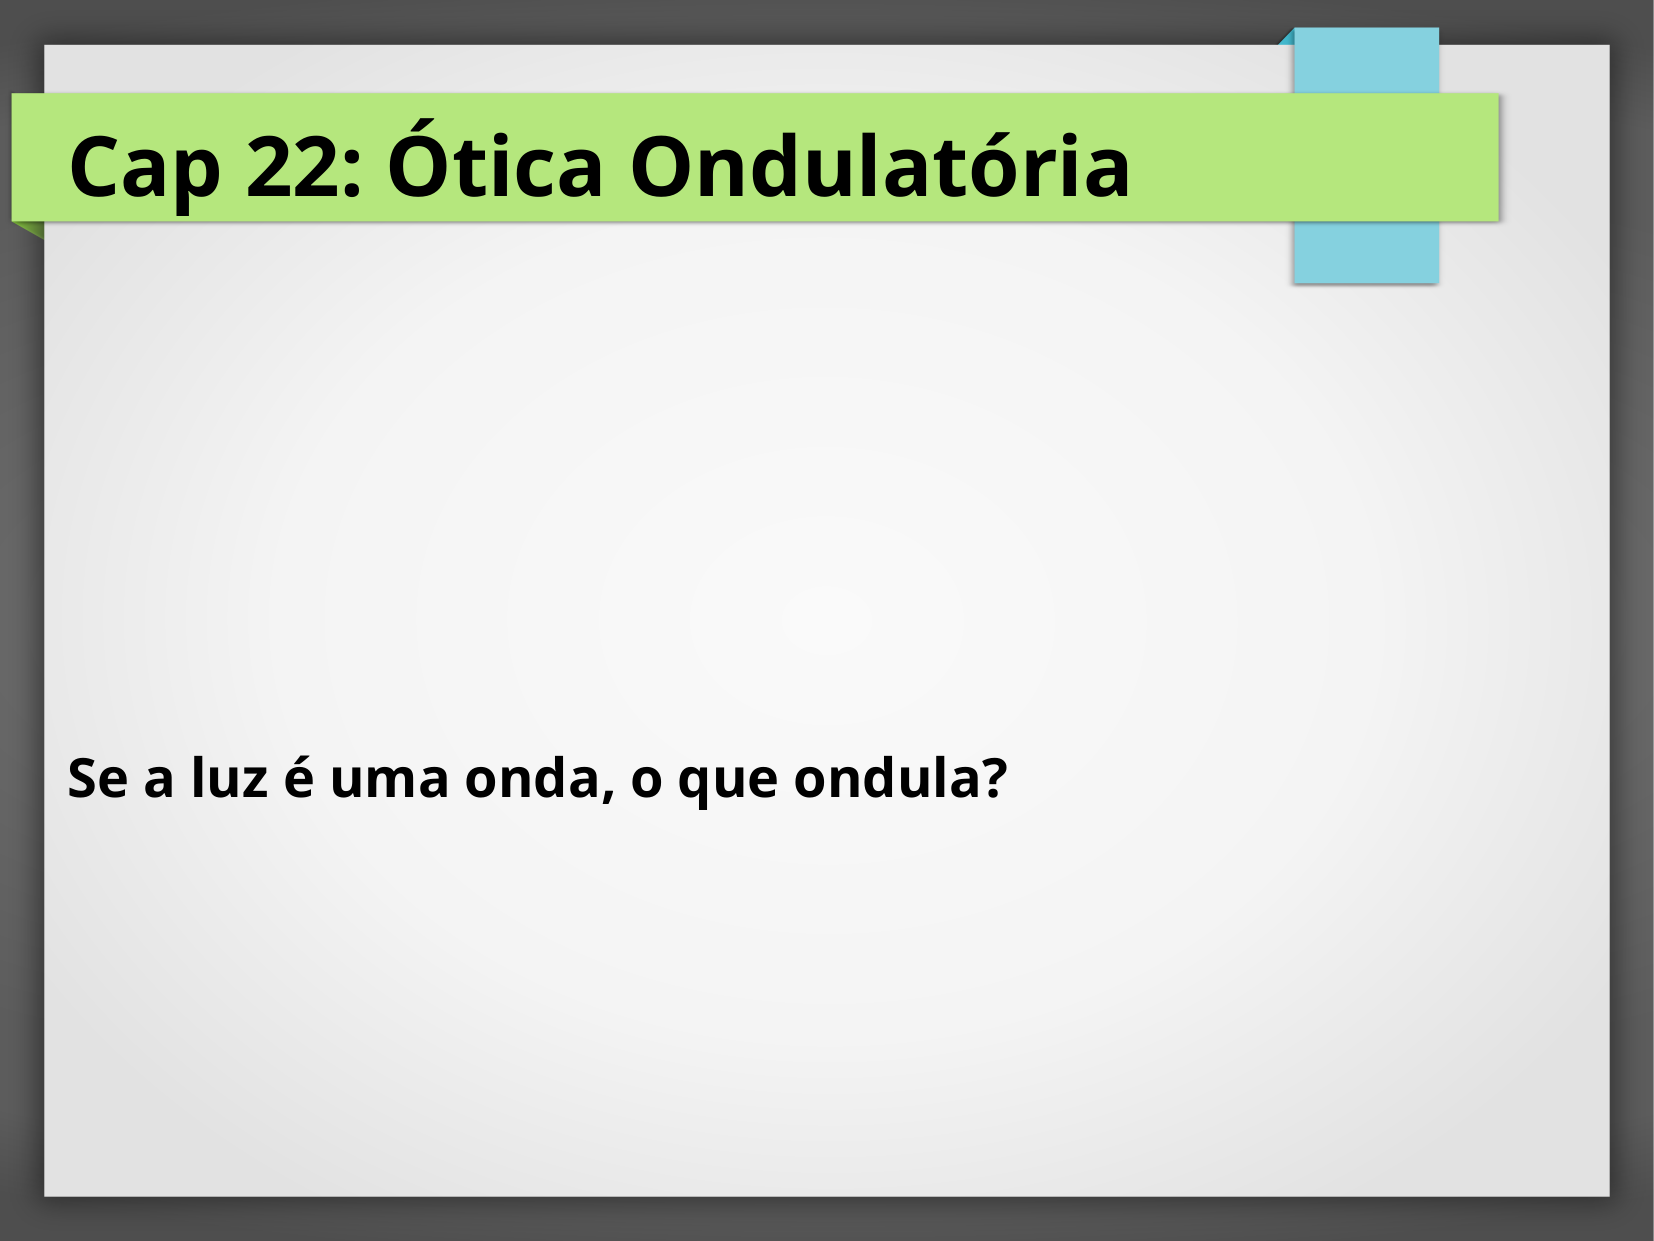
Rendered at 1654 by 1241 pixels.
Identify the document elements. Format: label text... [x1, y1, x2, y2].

text_box Cap 22: Ótica Ondulatória Se a luz é uma onda, o que ondula? [53, 100, 1607, 1193]
picture [0, 0, 1654, 1241]
